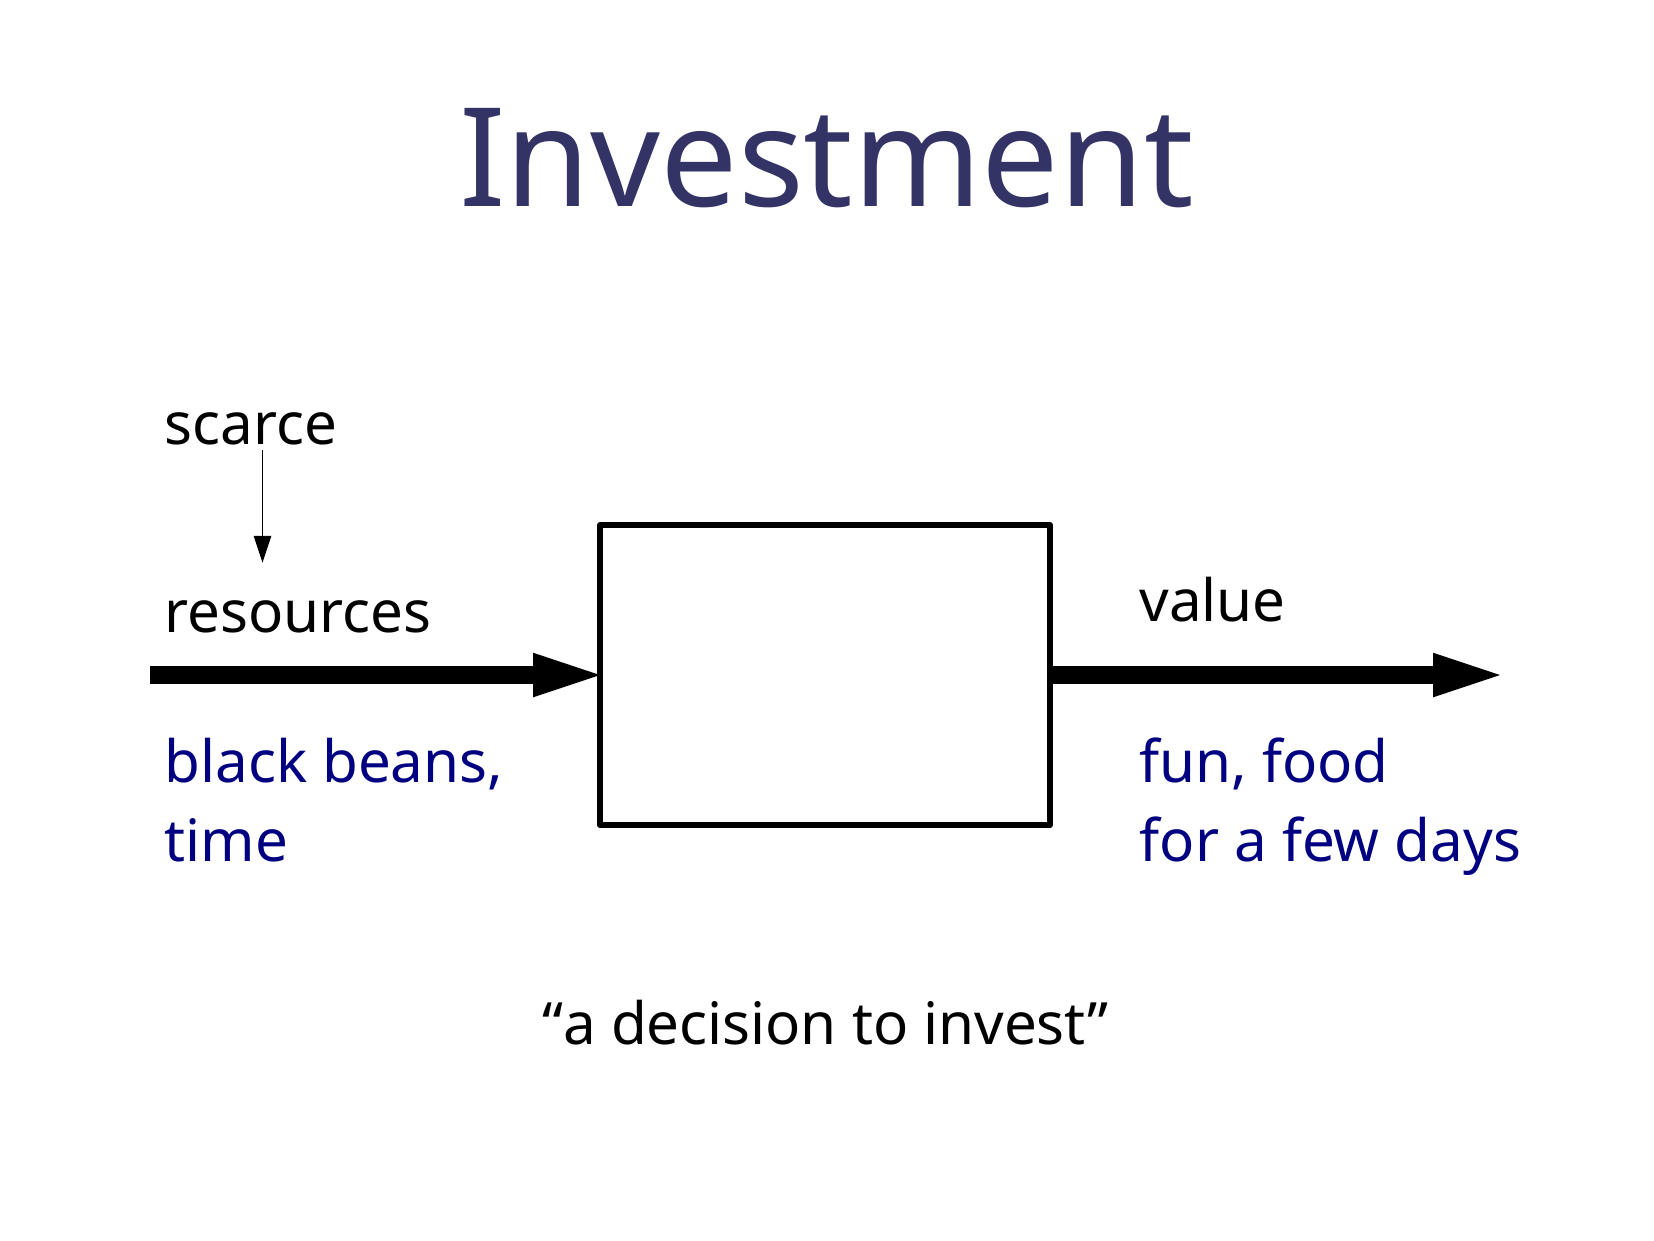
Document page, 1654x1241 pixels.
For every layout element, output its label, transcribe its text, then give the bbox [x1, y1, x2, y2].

text_box resources [150, 562, 462, 649]
text_box fun, food for a few days [1125, 712, 1571, 940]
text_box black beans, time [150, 712, 547, 869]
text_box value [1125, 551, 1311, 638]
text_box scarce [150, 375, 451, 461]
text_box “a decision to invest” [375, 975, 1276, 1061]
title Investment [82, 49, 1571, 257]
